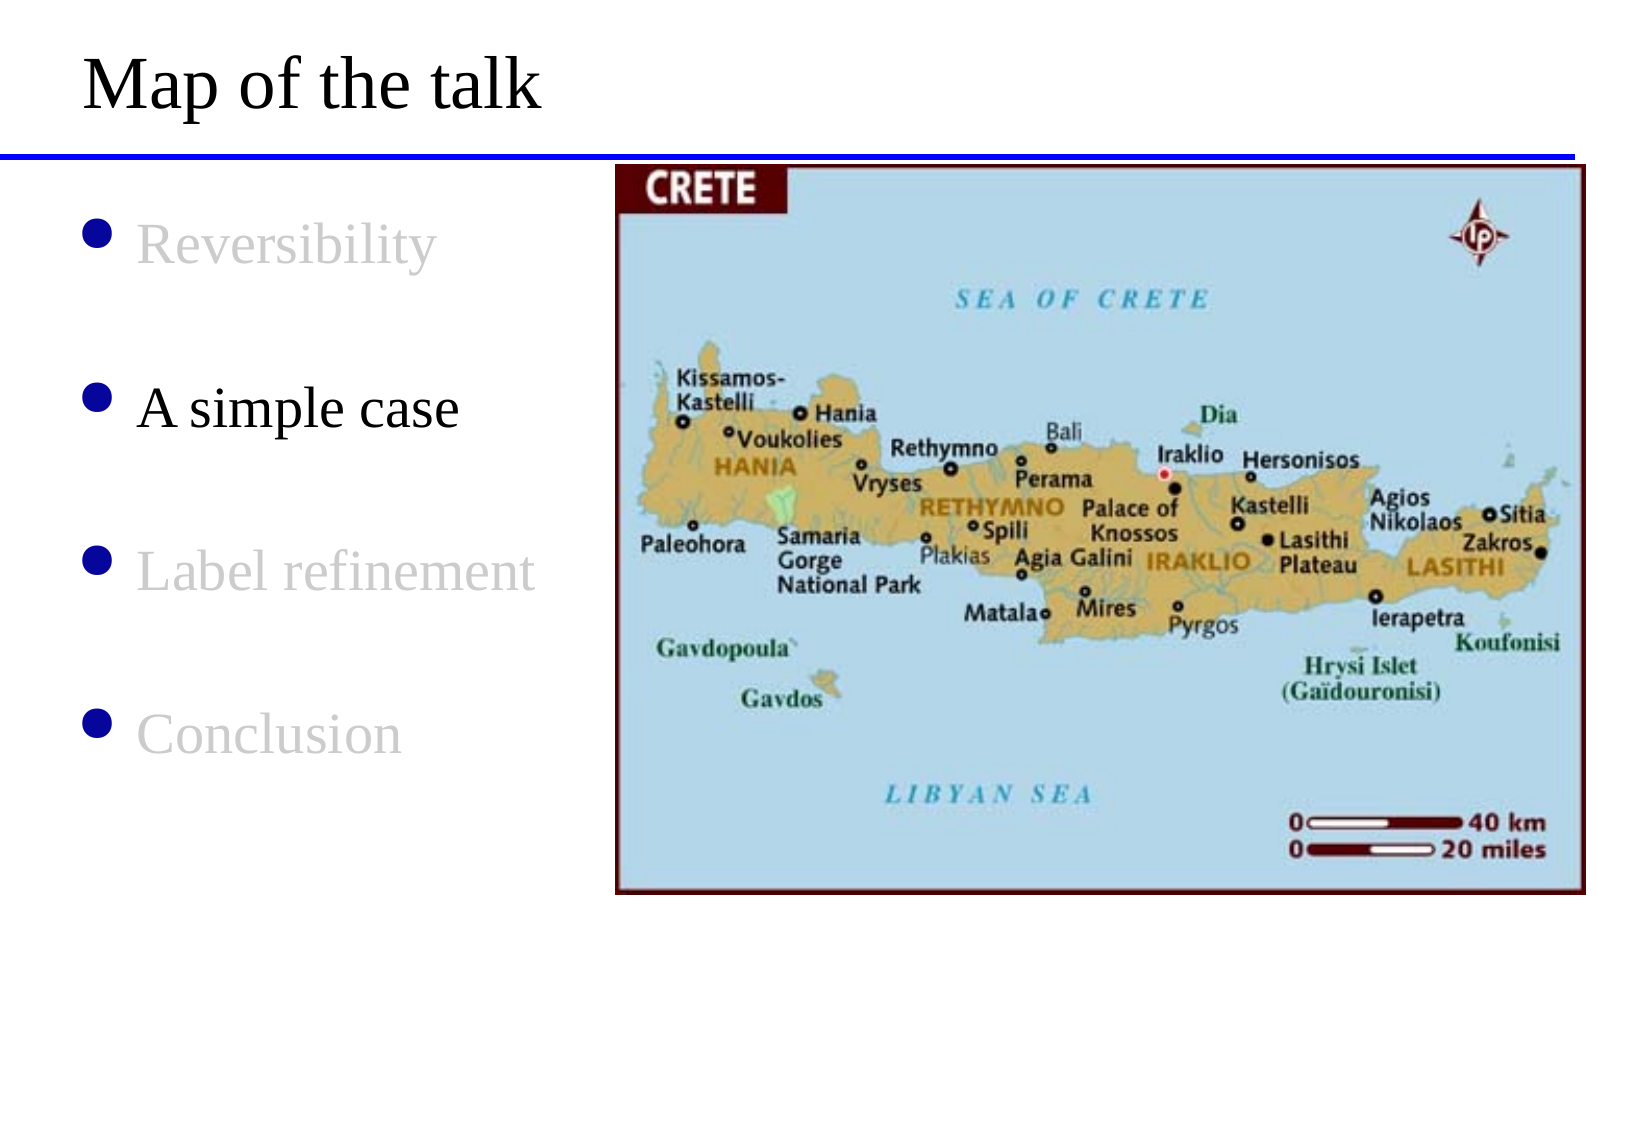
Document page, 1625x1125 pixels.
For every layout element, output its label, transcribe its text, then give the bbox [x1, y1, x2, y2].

picture [615, 164, 1586, 895]
title Map of the talk [67, 27, 1544, 131]
list Reversibility A simple case Label refinement Conclusion [65, 198, 1476, 1061]
